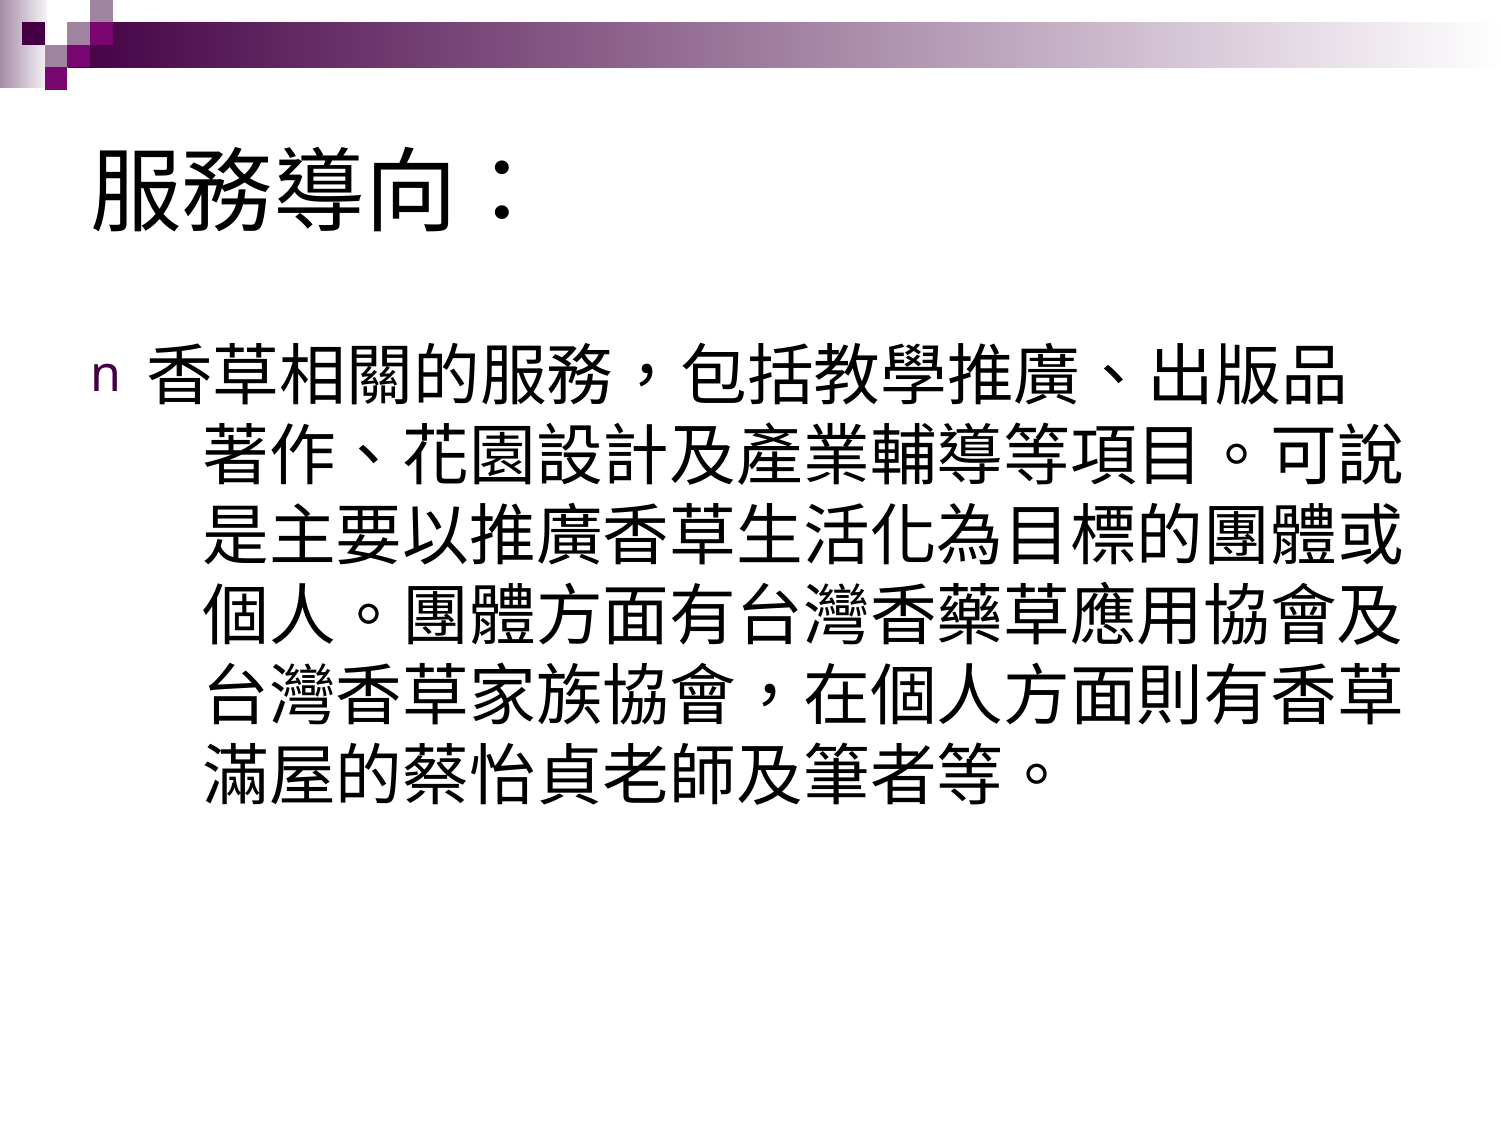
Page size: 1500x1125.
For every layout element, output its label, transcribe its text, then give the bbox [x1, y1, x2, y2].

title 服務導向： [75, 75, 1426, 300]
list 香草相關的服務，包括教學推廣、出版品著作、花園設計及產業輔導等項目。可說是主要以推廣香草生活化為目標的團體或個人。團體方面有台灣香藥草應用協會及台灣香草家族協會，在個人方面則有香草滿屋的蔡怡貞老師及筆者等。 [75, 324, 1426, 963]
